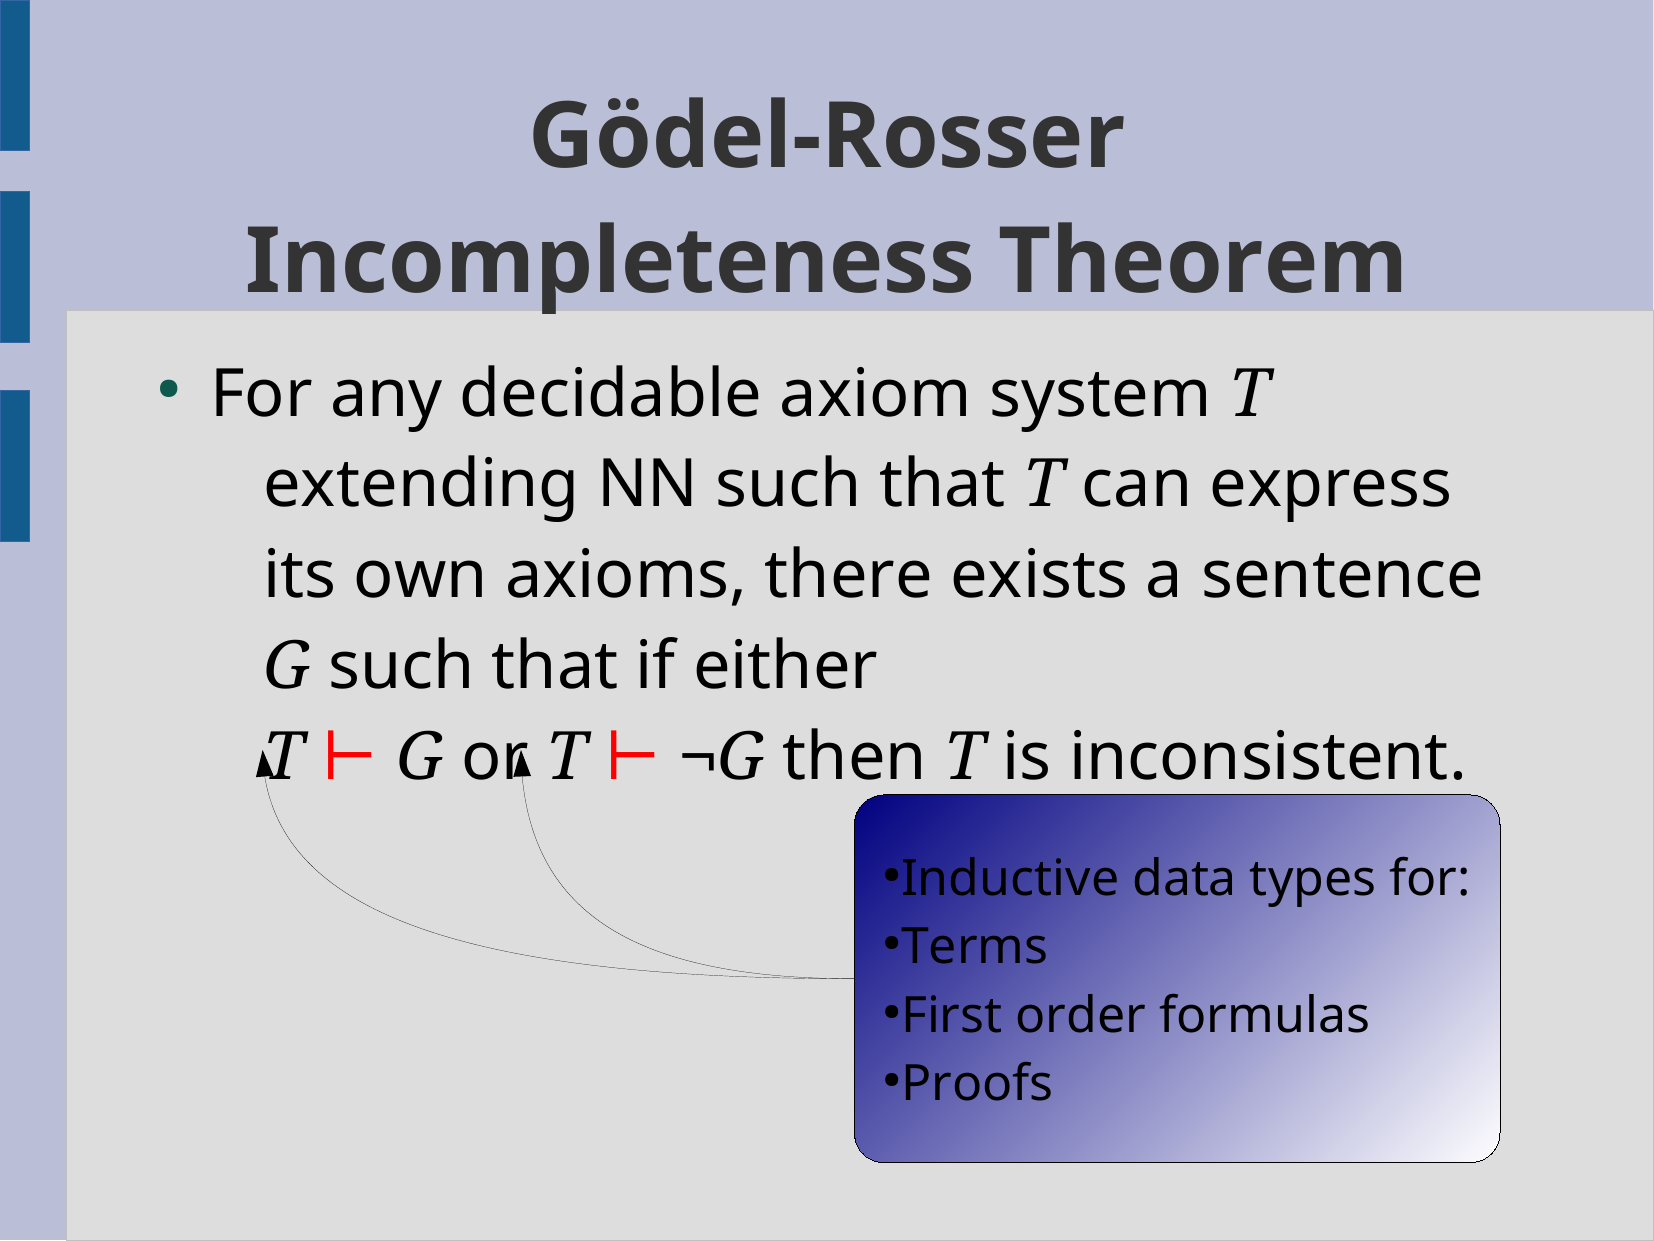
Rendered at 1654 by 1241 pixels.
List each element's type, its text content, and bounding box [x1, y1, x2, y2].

text_box Inductive data types for: Terms First order formulas Proofs [854, 794, 1501, 1163]
list For any decidable axiom system T extending NN such that T can express its own axioms, there exists a sentence G such that if either T ⊢ G or T ⊢ ¬G then T is inconsistent. [121, 344, 1534, 891]
title Gödel-Rosser Incompleteness Theorem [121, 55, 1534, 334]
